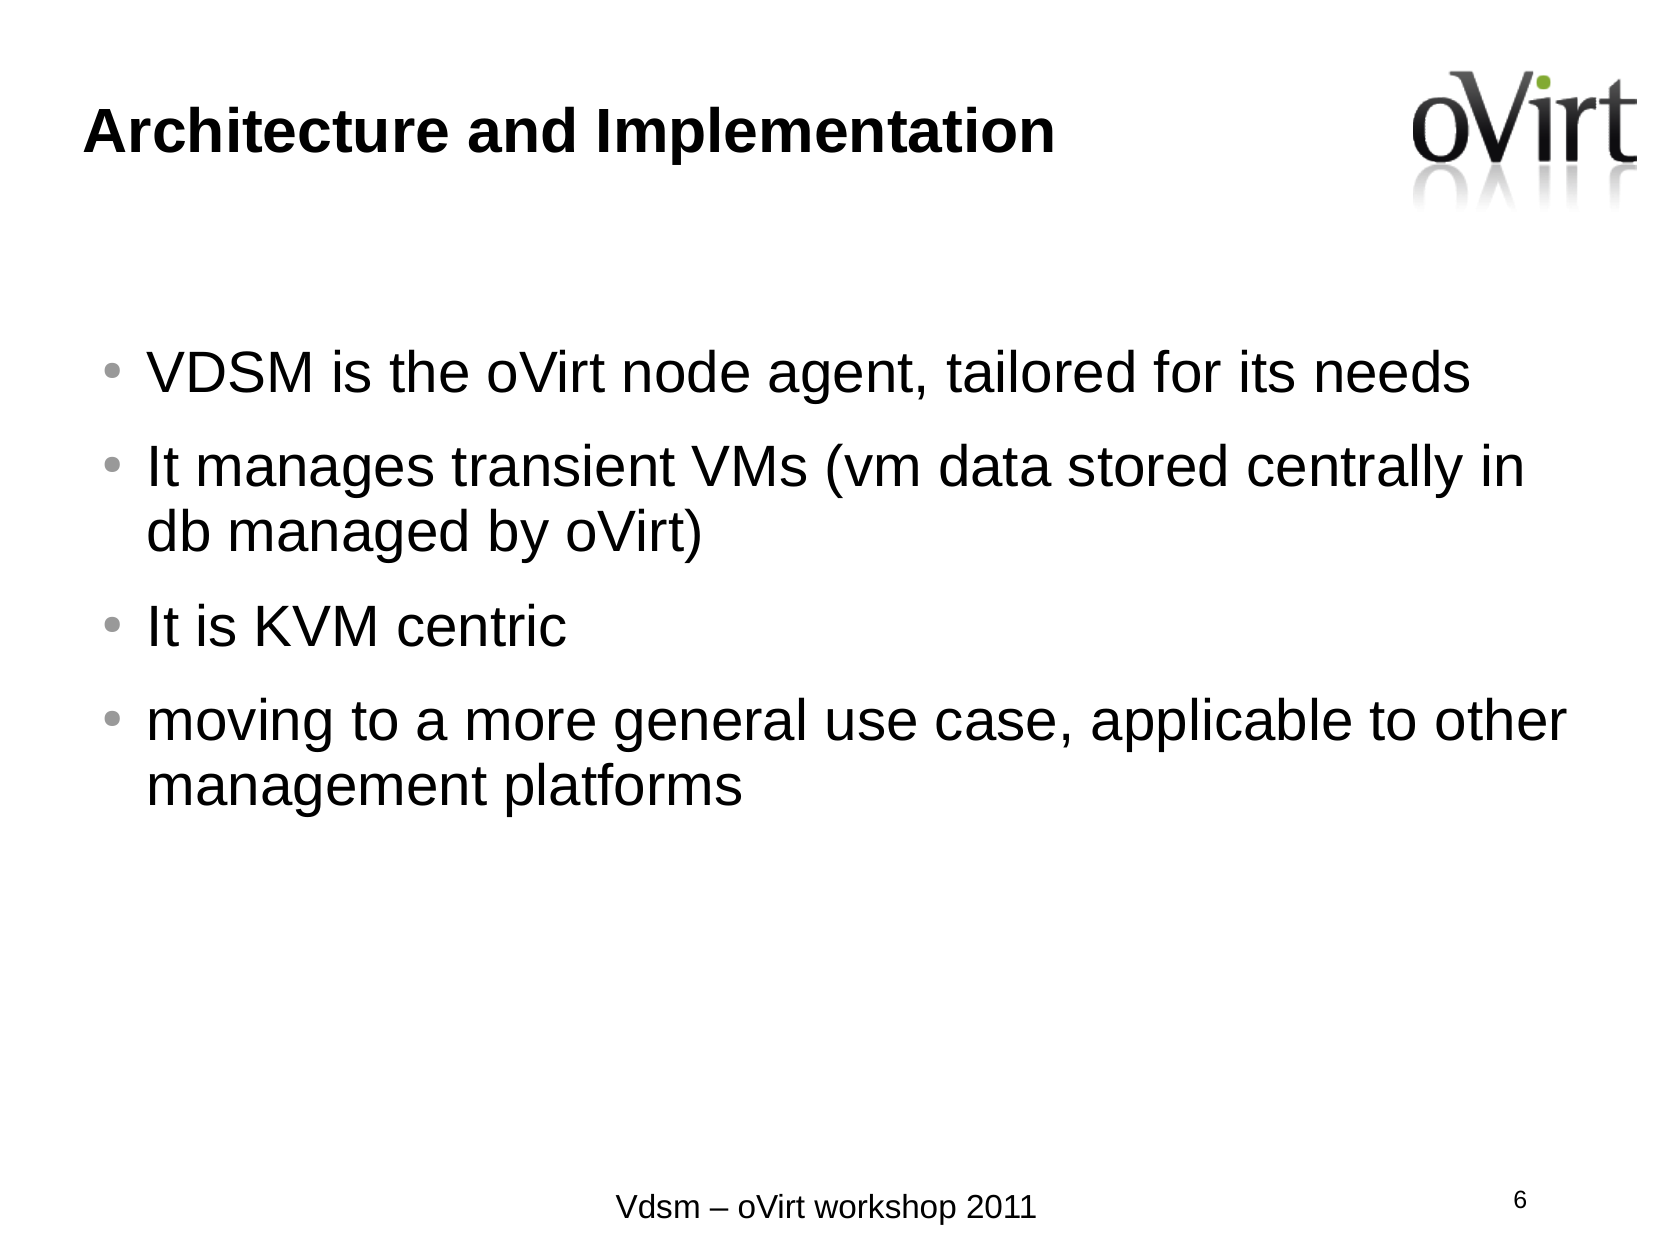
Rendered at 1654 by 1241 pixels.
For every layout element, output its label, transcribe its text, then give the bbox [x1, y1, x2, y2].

picture [1413, 63, 1637, 212]
list VDSM is the oVirt node agent, tailored for its needs It manages transient VMs (vm data stored centrally in db managed by oVirt) It is KVM centric moving to a more general use case, applicable to other management platforms [86, 244, 1576, 1039]
title Architecture and Implementation [82, 37, 1303, 226]
